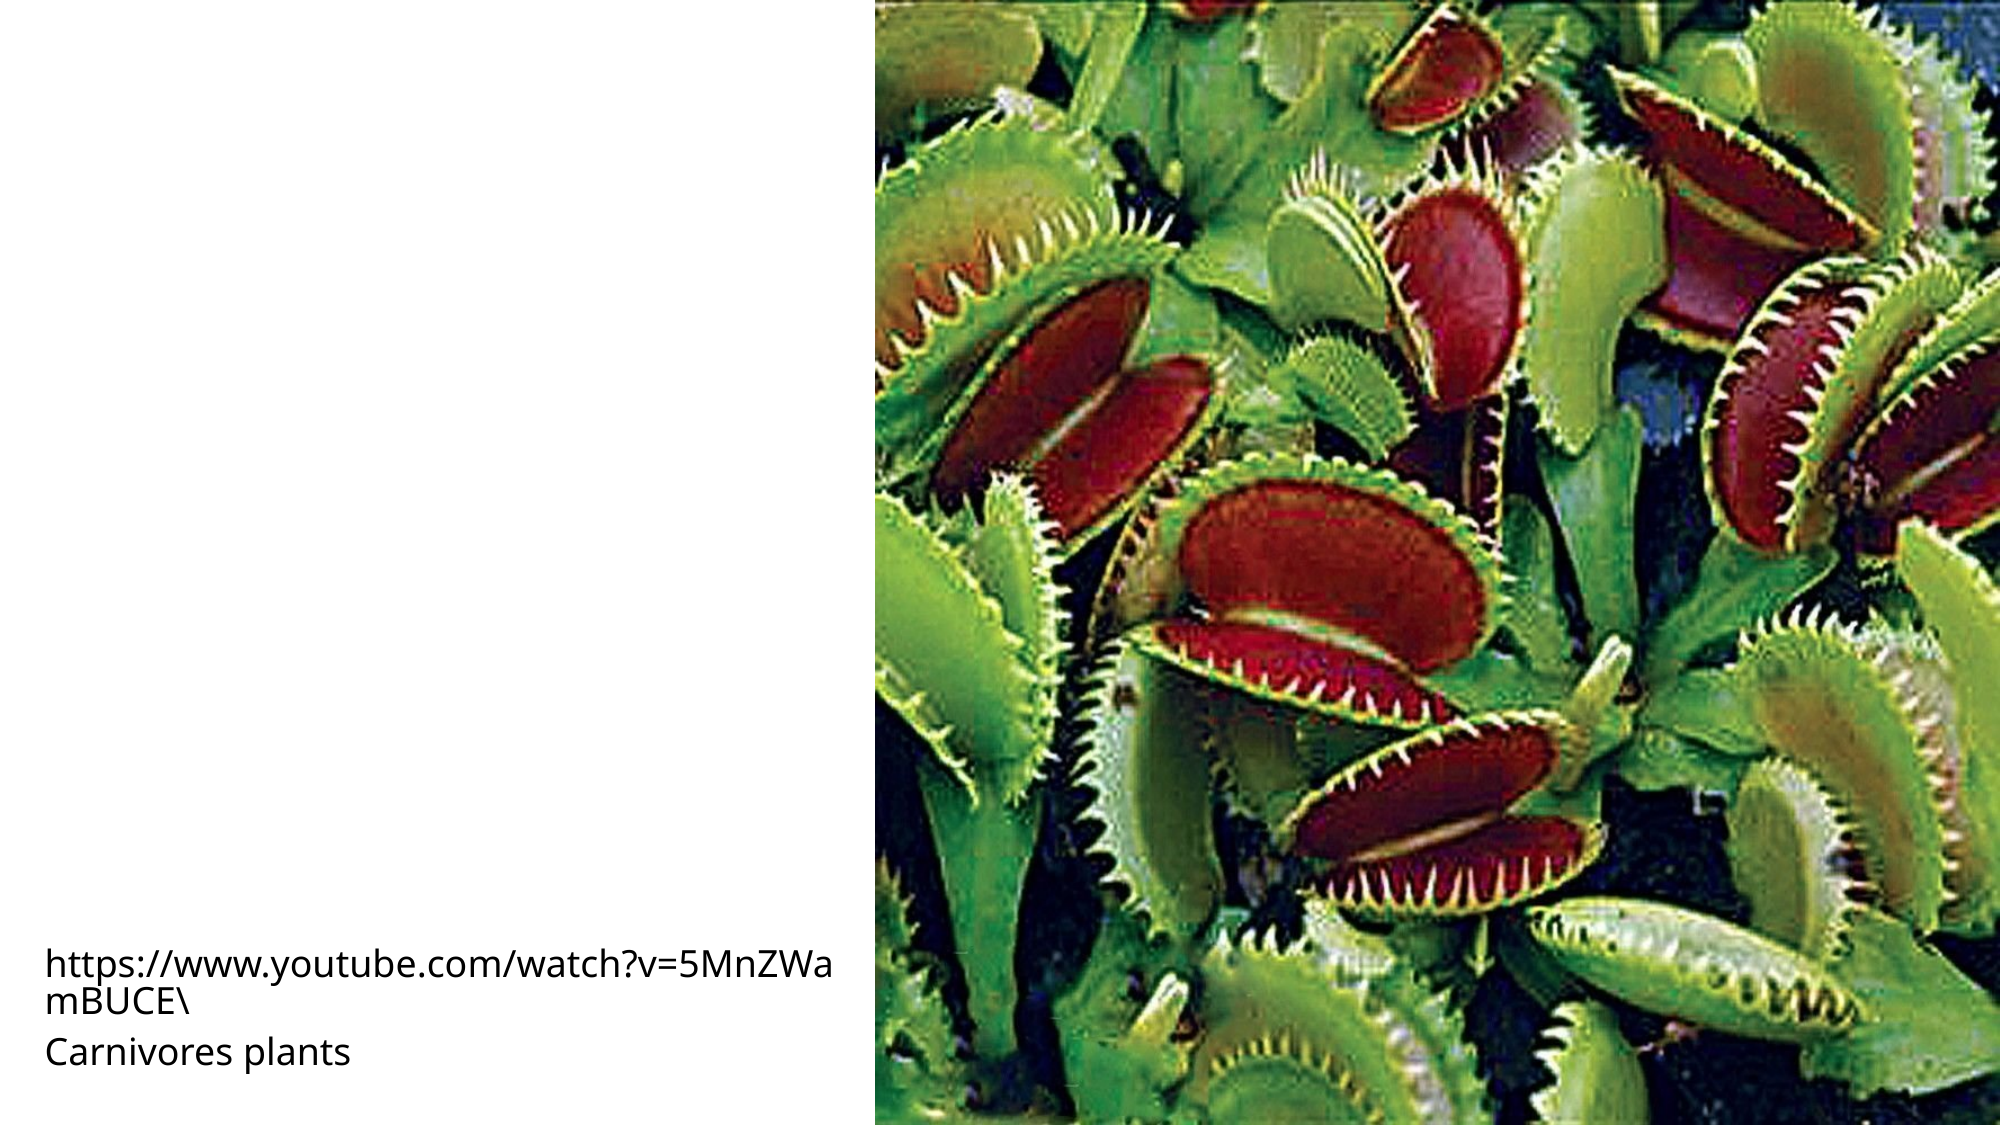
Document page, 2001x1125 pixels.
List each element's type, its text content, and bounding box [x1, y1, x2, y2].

picture [875, 0, 2000, 1125]
text_box https://www.youtube.com/watch?v=5MnZWamBUCE\ Carnivores plants [29, 932, 863, 1084]
